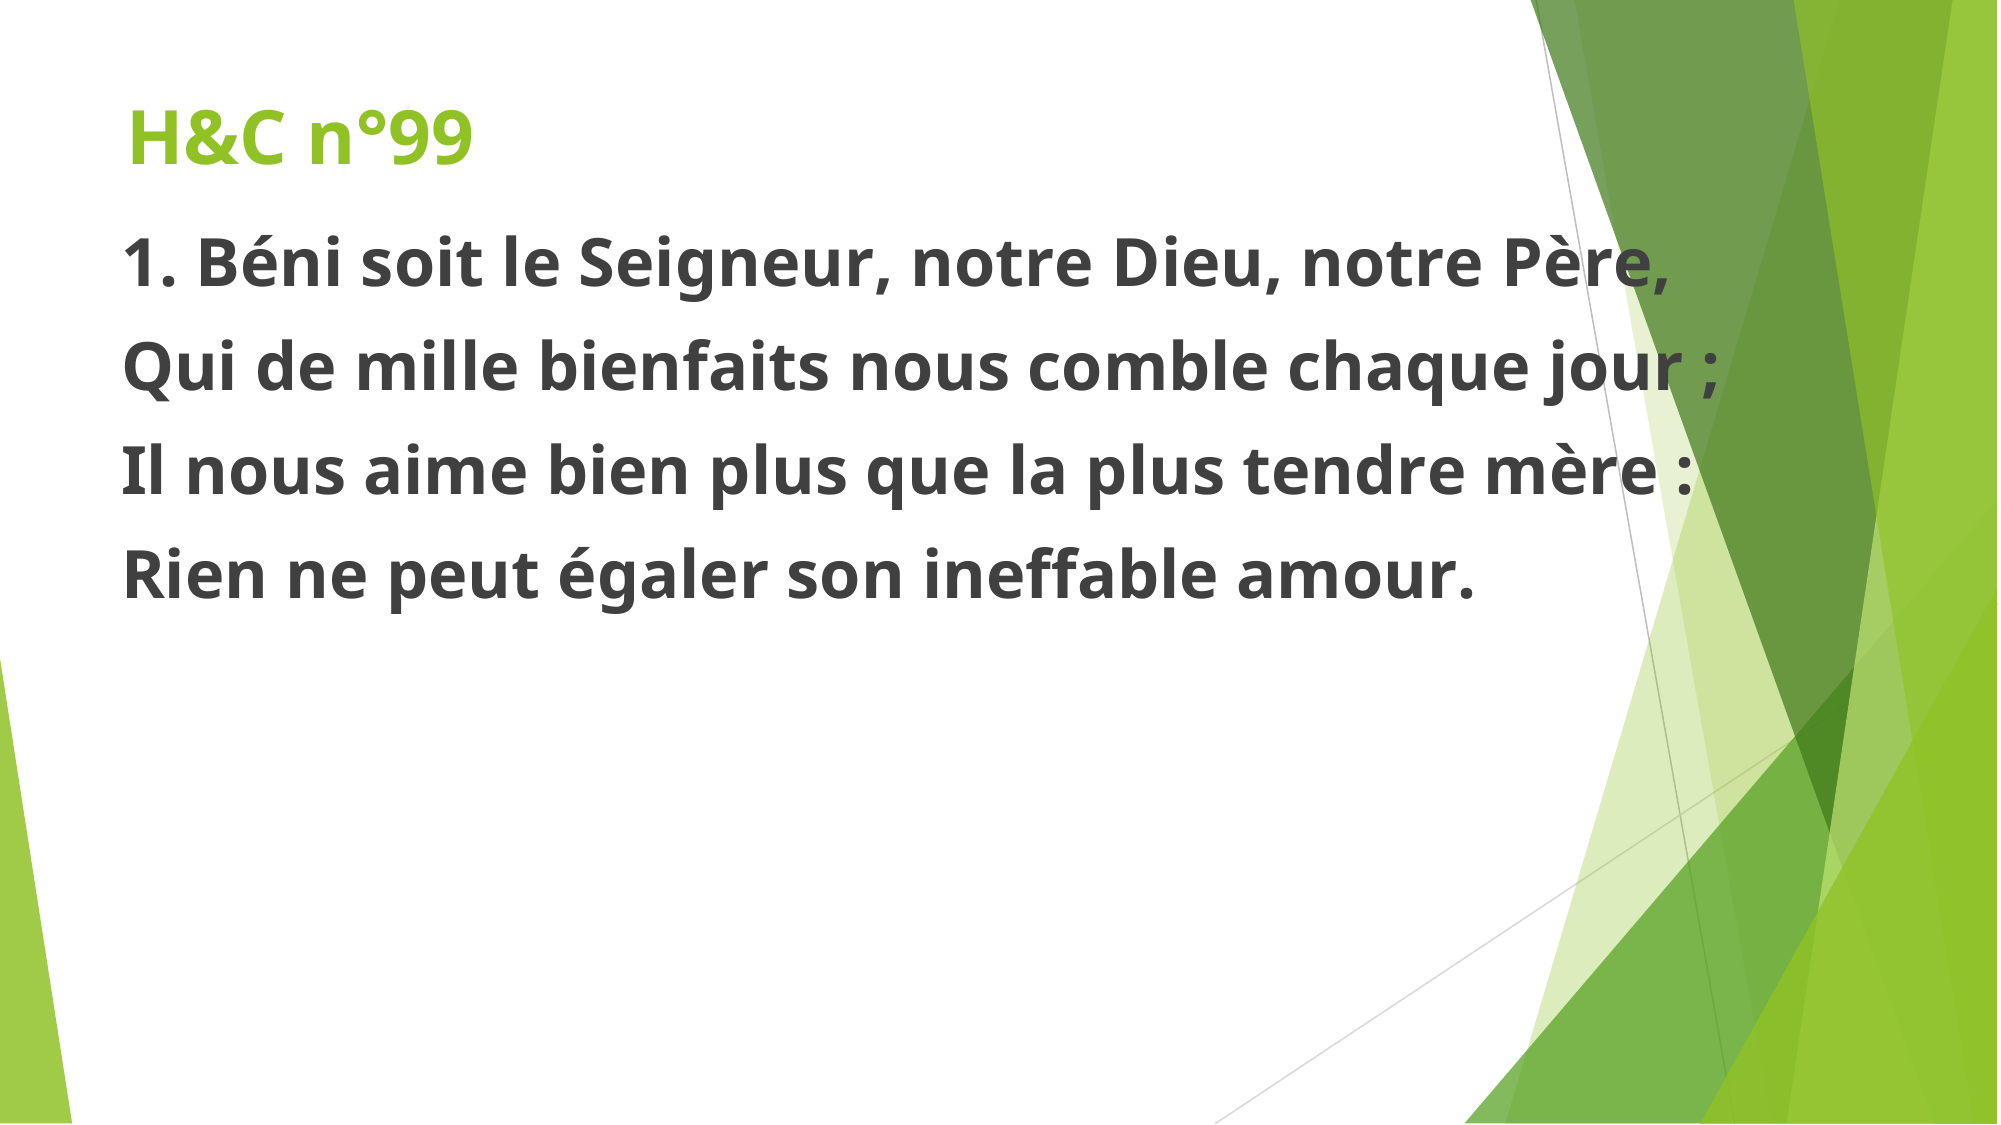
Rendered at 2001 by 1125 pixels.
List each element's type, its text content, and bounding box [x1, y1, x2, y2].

text_box 1. Béni soit le Seigneur, notre Dieu, notre Père, Qui de mille bienfaits nous comble chaque jour ; Il nous aime bien plus que la plus tendre mère : Rien ne peut égaler son ineffable amour. [106, 200, 1973, 1037]
text_box H&C n°99 [111, 82, 1522, 200]
